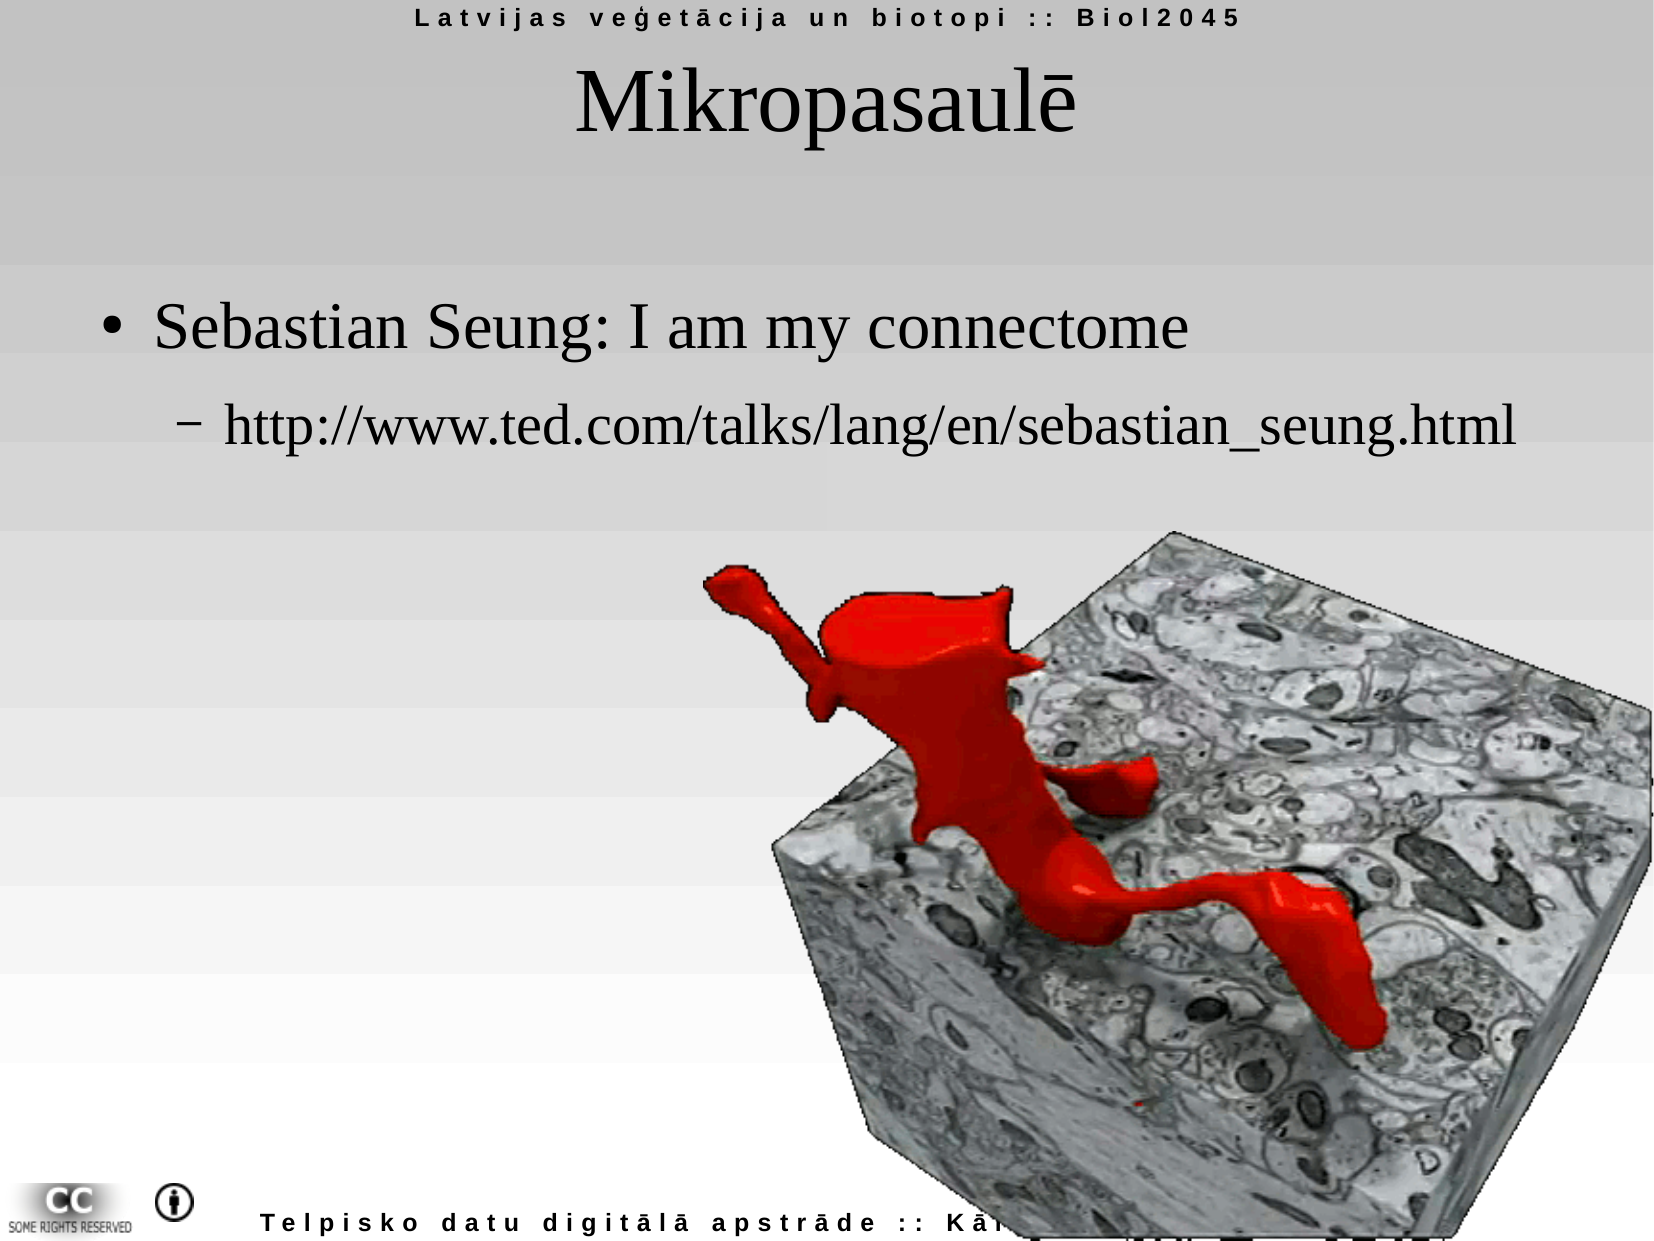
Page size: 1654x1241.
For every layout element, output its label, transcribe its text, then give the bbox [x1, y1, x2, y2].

list Sebastian Seung: I am my connectome http://www.ted.com/talks/lang/en/sebastian_seung.html [82, 289, 1571, 1113]
title Mikropasaulē [29, 49, 1625, 296]
picture [0, 0, 1654, 1241]
